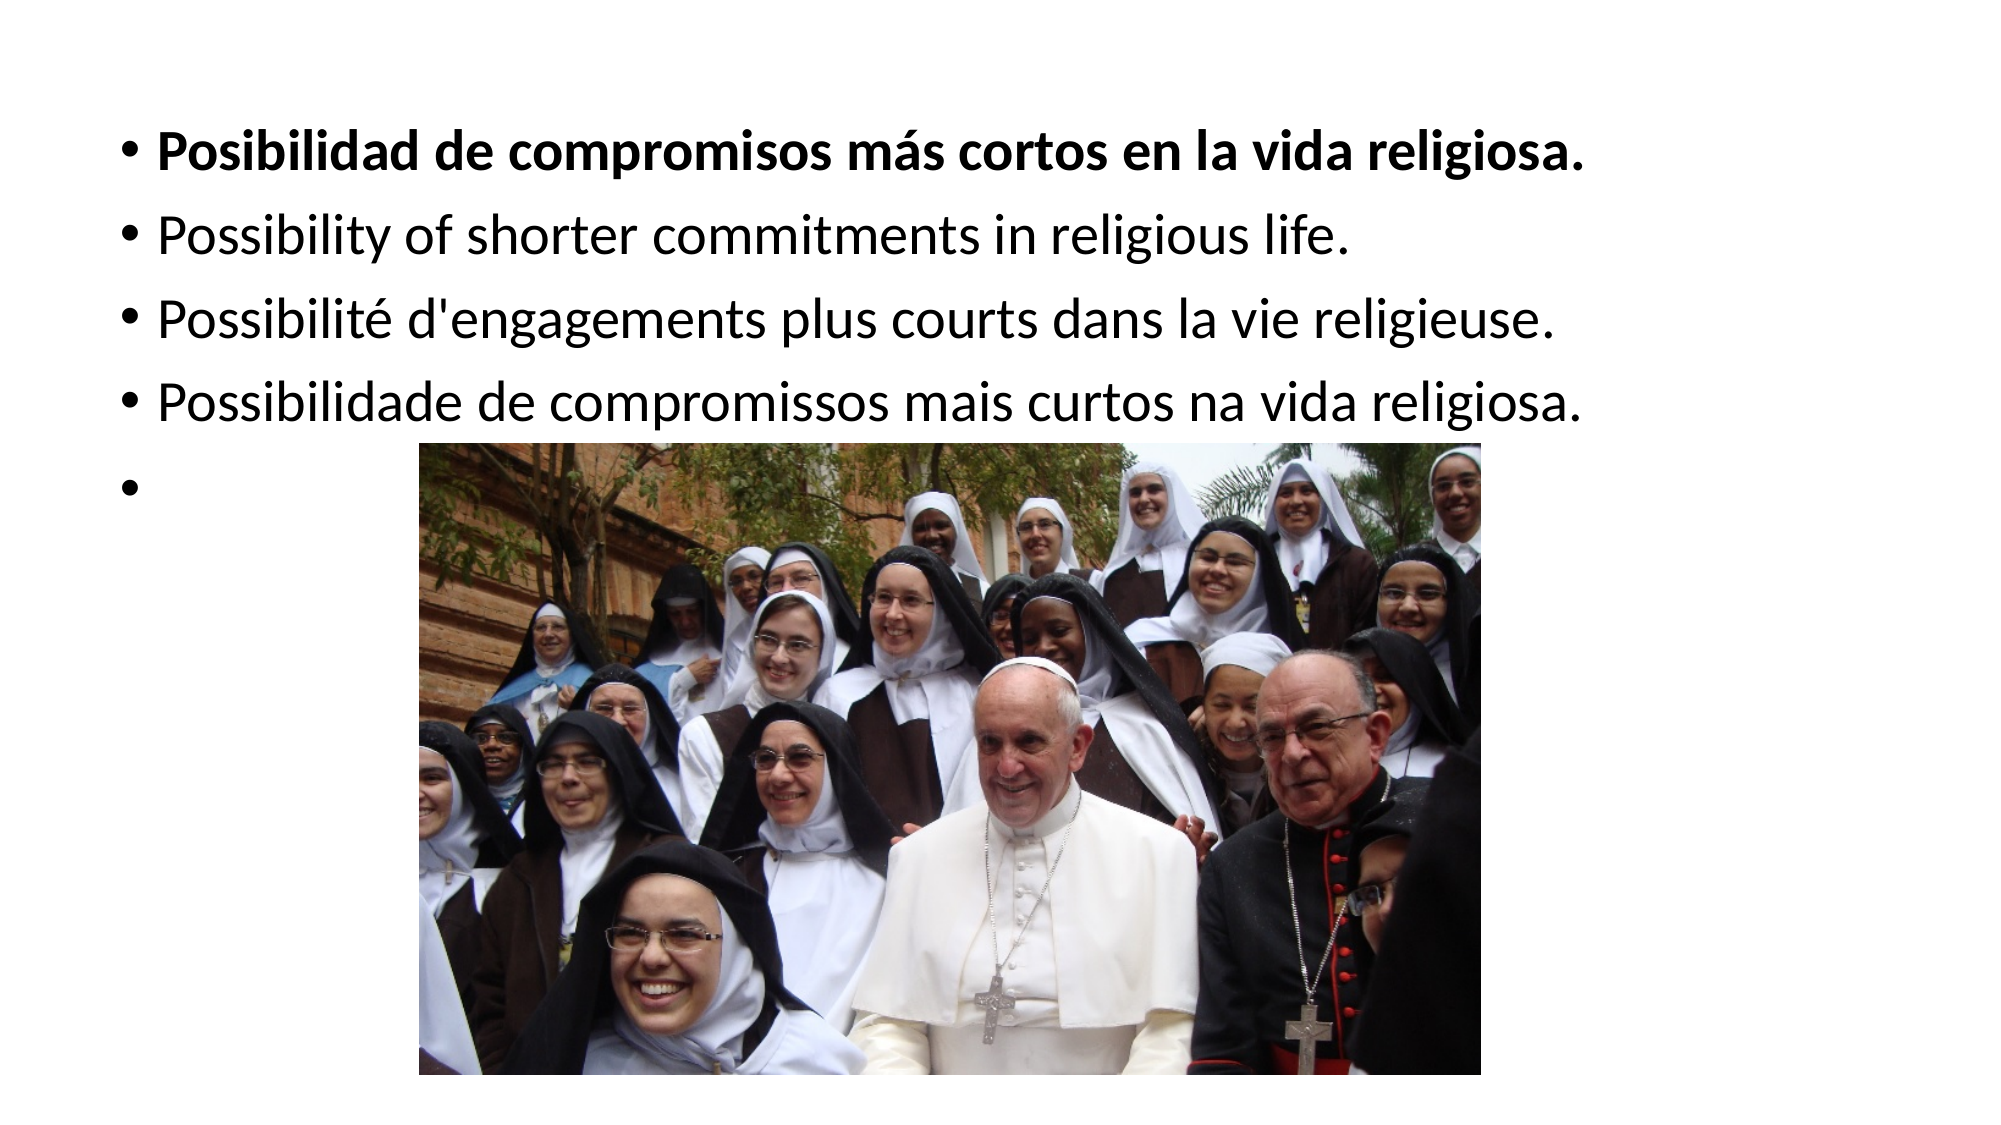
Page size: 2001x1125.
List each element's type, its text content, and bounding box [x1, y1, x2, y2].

picture [419, 443, 1481, 1075]
list Posibilidad de compromisos más cortos en la vida religiosa. Possibility of shorter commitments in religious life. Possibilité d'engagements plus courts dans la vie religieuse. Possibilidade de compromissos mais curtos na vida religiosa. [104, 112, 1830, 444]
